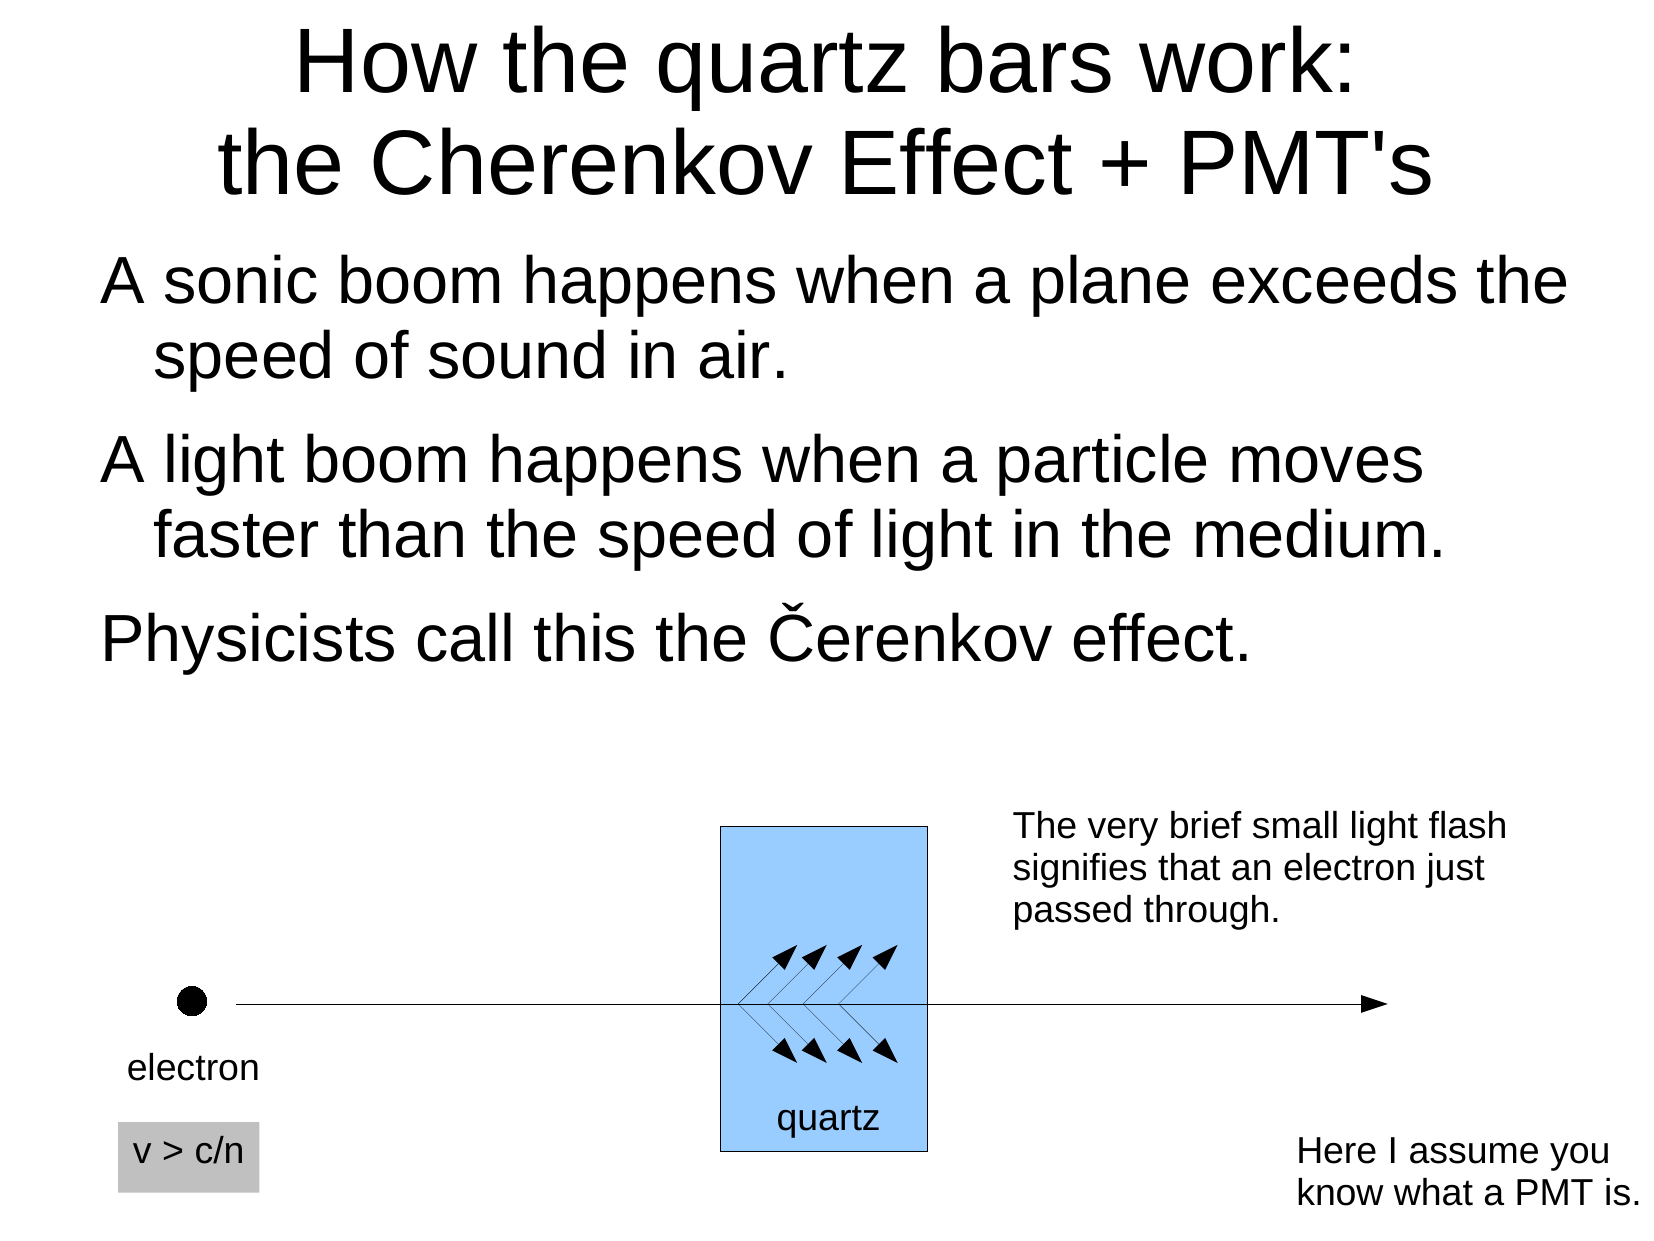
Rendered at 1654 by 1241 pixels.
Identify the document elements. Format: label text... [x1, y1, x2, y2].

text_box [720, 826, 928, 1004]
text_box The very brief small light flash signifies that an electron just passed through. [998, 797, 1523, 980]
text_box electron [112, 1039, 275, 1110]
text_box [177, 986, 207, 1016]
text_box [720, 1005, 928, 1152]
text_box quartz [761, 1089, 896, 1160]
title How the quartz bars work: the Cherenkov Effect + PMT's [82, 0, 1571, 242]
text_box v > c/n [118, 1122, 260, 1193]
list A sonic boom happens when a plane exceeds the speed of sound in air. A light boom happens when a particle moves faster than the speed of light in the medium. Physicists call this the Čerenkov effect. [82, 242, 1571, 799]
text_box Here I assume you know what a PMT is. [1281, 1122, 1654, 1241]
